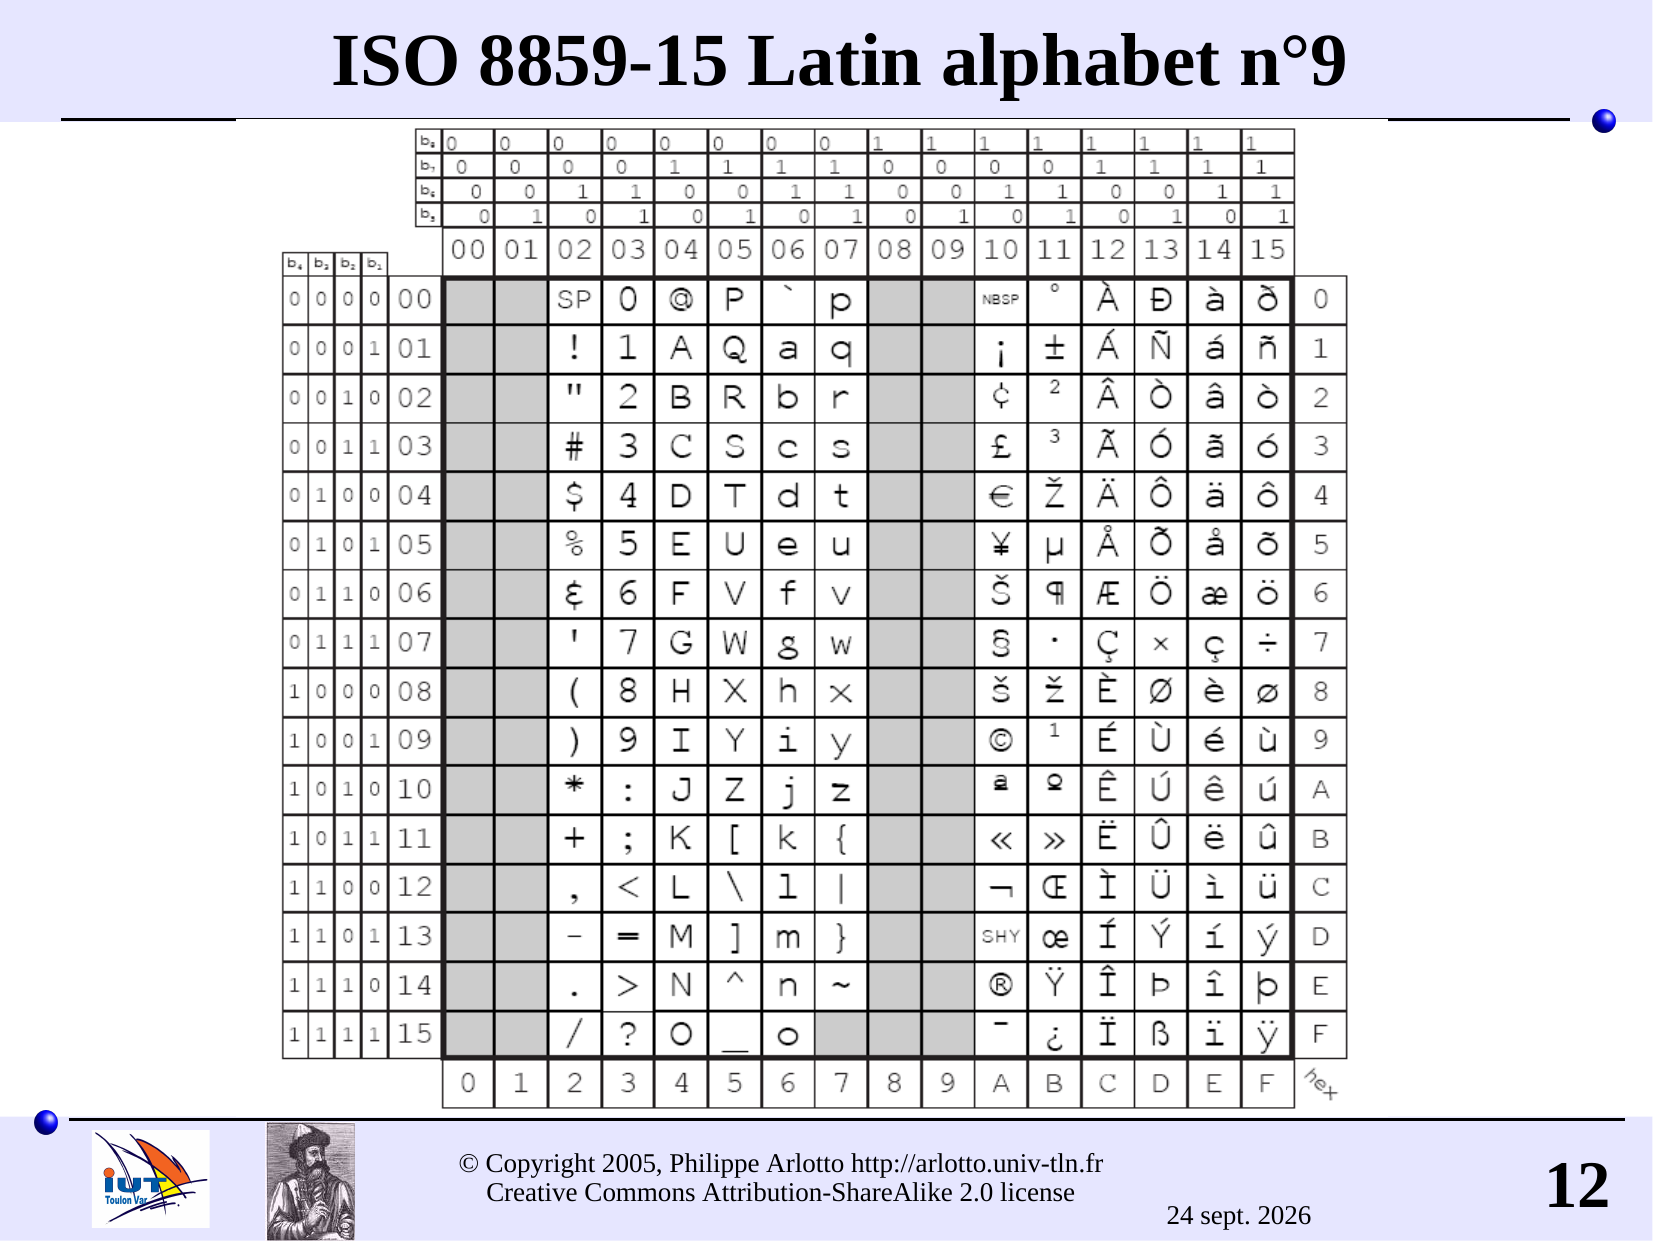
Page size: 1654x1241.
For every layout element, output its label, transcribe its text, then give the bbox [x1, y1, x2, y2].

picture [236, 119, 1388, 1117]
title ISO 8859-15 Latin alphabet n°9 [95, 14, 1585, 107]
picture [265, 1122, 355, 1241]
